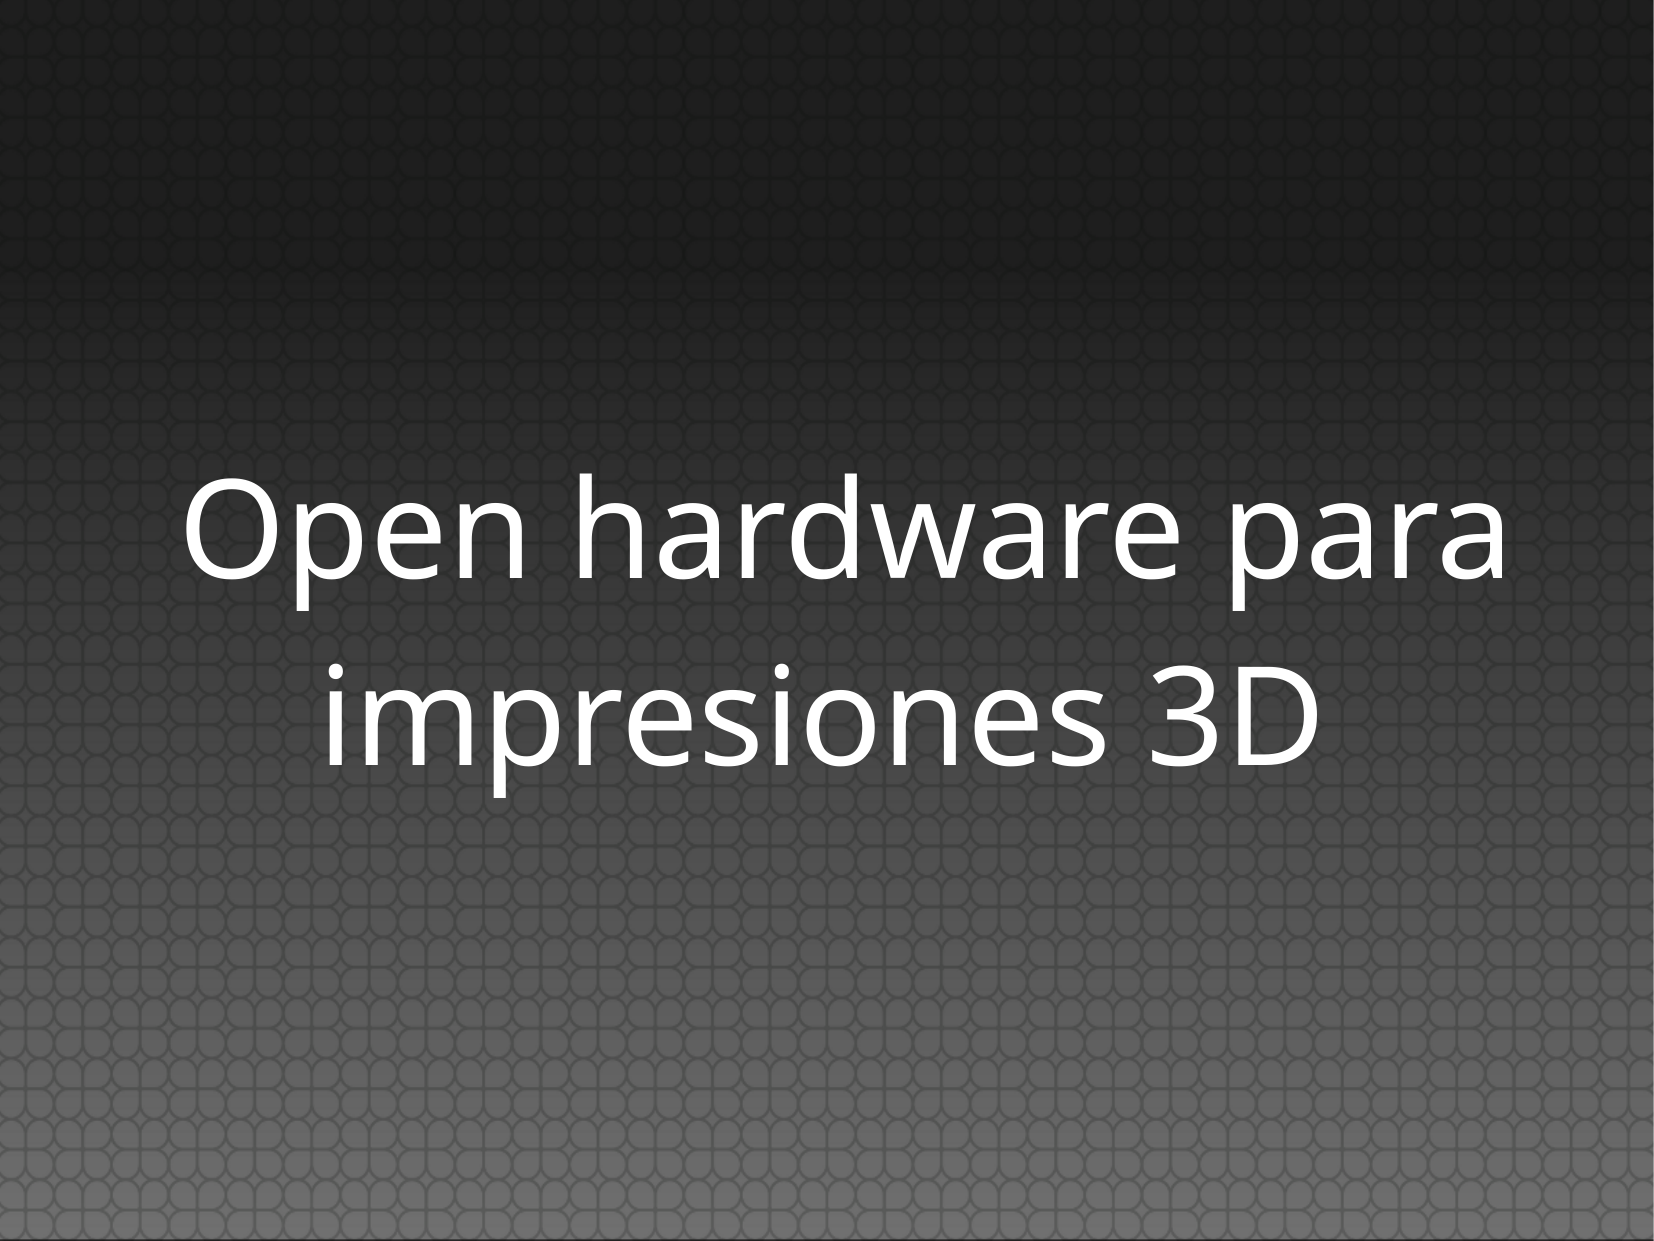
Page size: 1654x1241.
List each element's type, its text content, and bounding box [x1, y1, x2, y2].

title Open hardware para impresiones 3D [78, 444, 1567, 794]
picture [0, 0, 1654, 1241]
